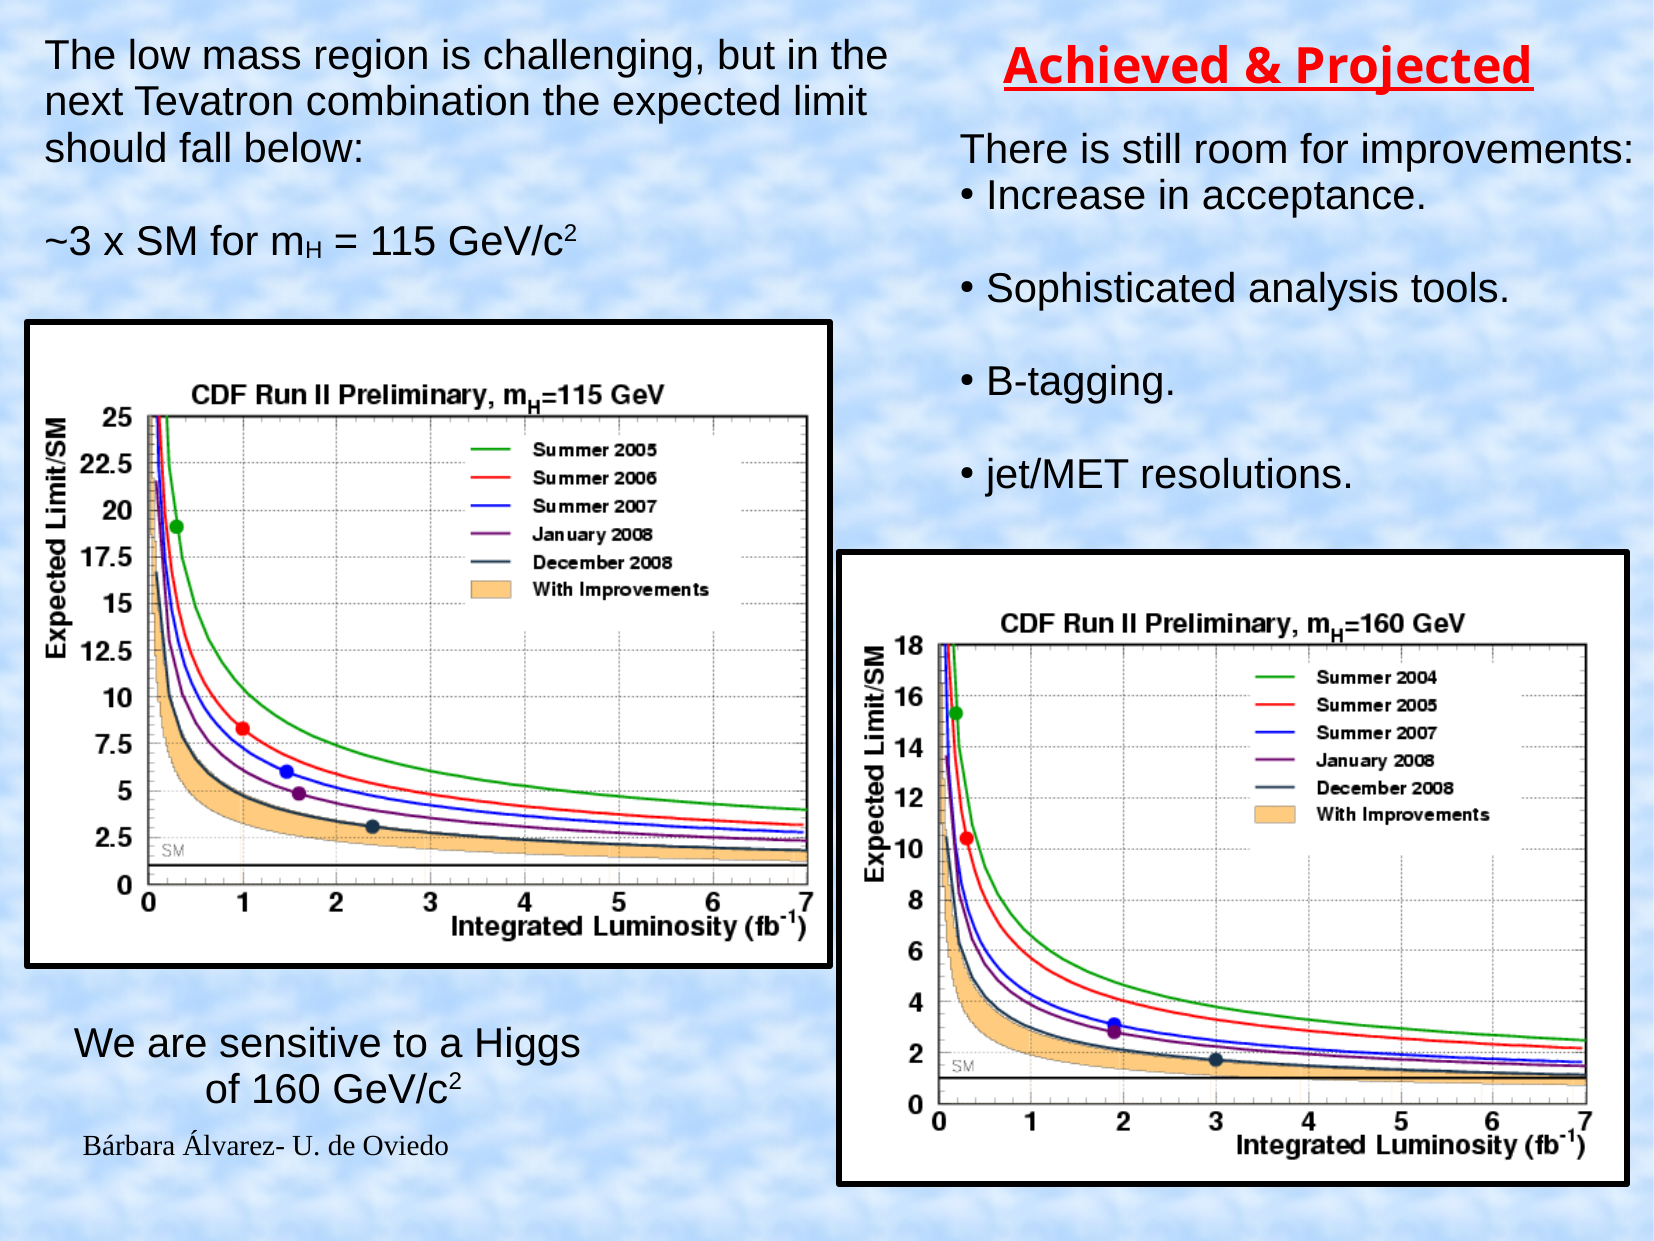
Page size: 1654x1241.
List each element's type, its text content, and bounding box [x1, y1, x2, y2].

text_box We are sensitive to a Higgs of 160 GeV/c2 [59, 1011, 697, 1123]
text_box Achieved & Projected [1003, 29, 1536, 100]
text_box The low mass region is challenging, but in the next Tevatron combination the expected limit should fall below: ~3 x SM for mH = 115 GeV/c2 [29, 24, 945, 289]
text_box There is still room for improvements: Increase in acceptance. Sophisticated analysis tools. B-tagging. jet/MET resolutions. [944, 118, 1650, 508]
picture [0, 0, 1654, 1241]
